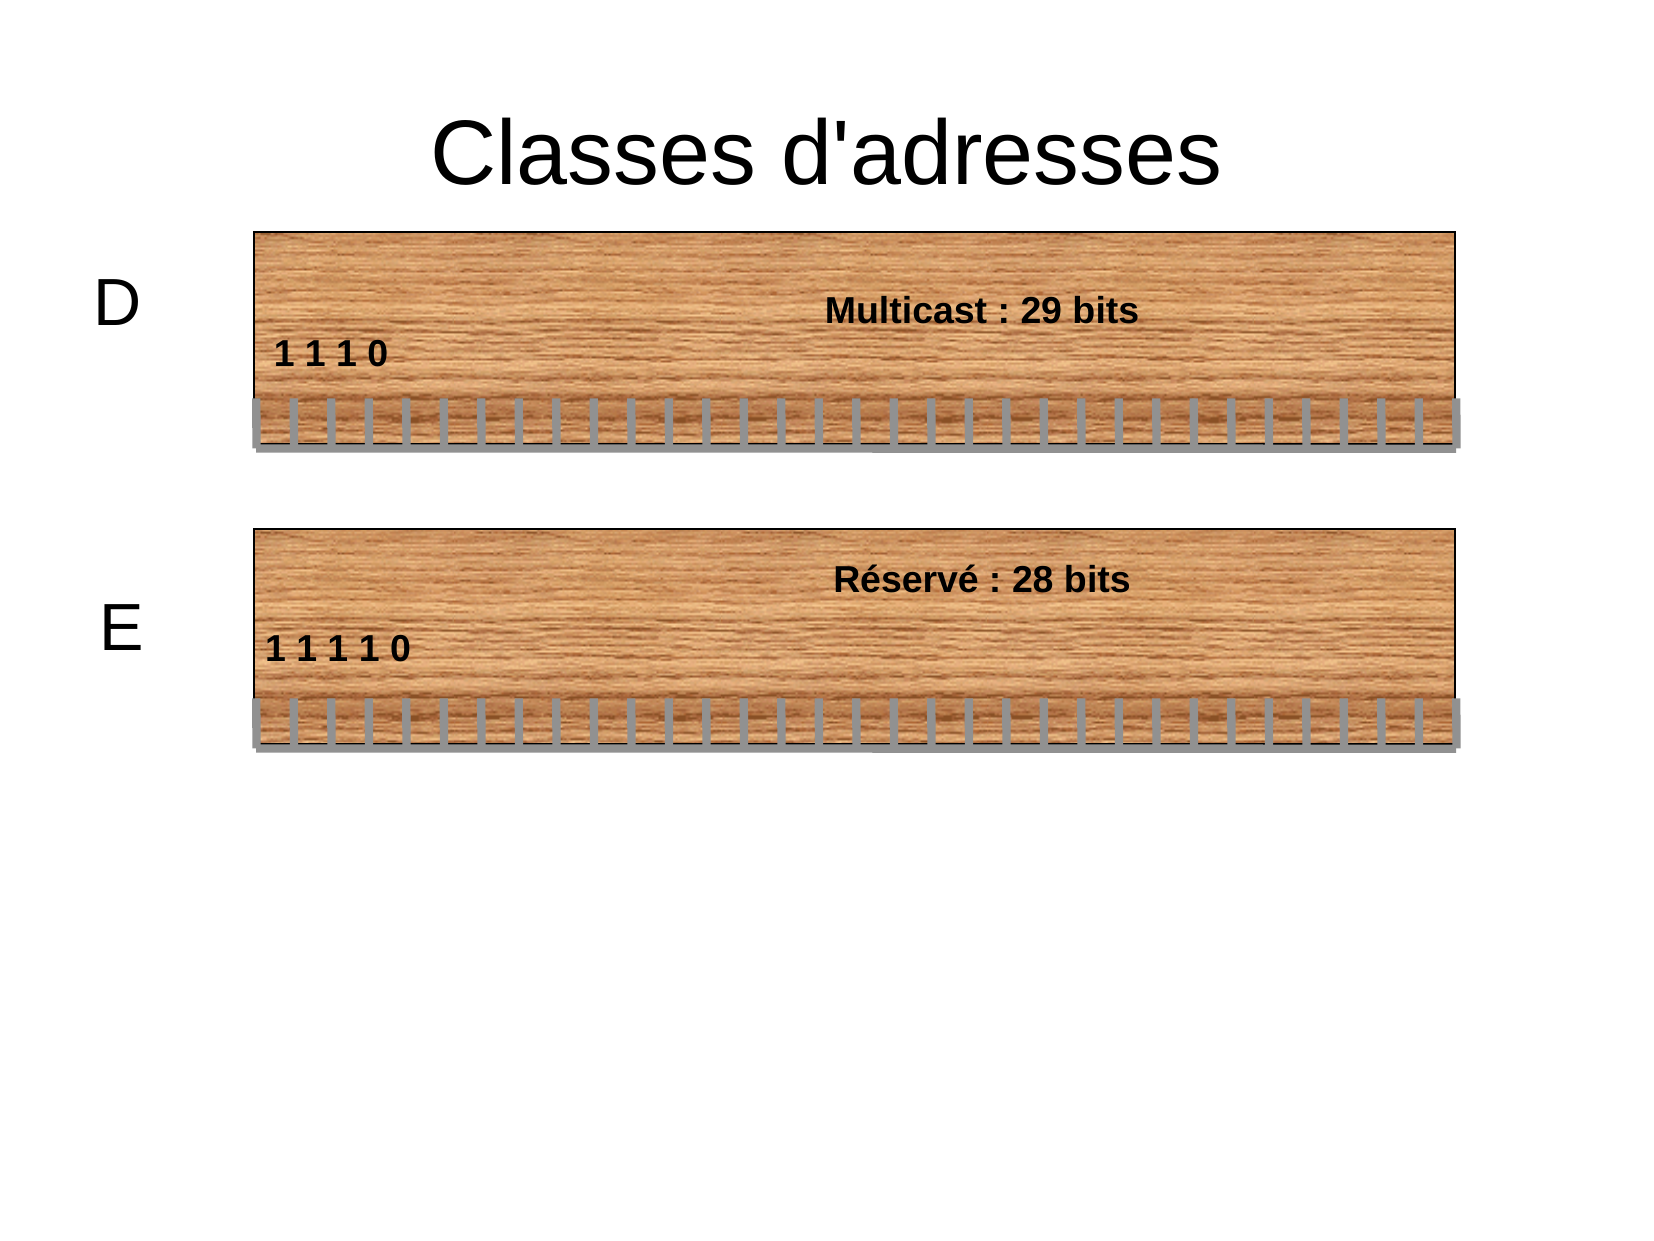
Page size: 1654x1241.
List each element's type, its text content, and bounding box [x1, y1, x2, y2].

text_box D [78, 257, 158, 348]
text_box 1 1 1 0 [258, 324, 404, 383]
text_box [254, 232, 1456, 444]
text_box 1 1 1 1 0 [250, 620, 427, 678]
text_box Multicast : 29 bits [809, 282, 1155, 340]
text_box Réservé : 28 bits [818, 550, 1147, 608]
text_box E [84, 582, 160, 673]
title Classes d'adresses [82, 49, 1571, 257]
text_box [254, 529, 1456, 744]
